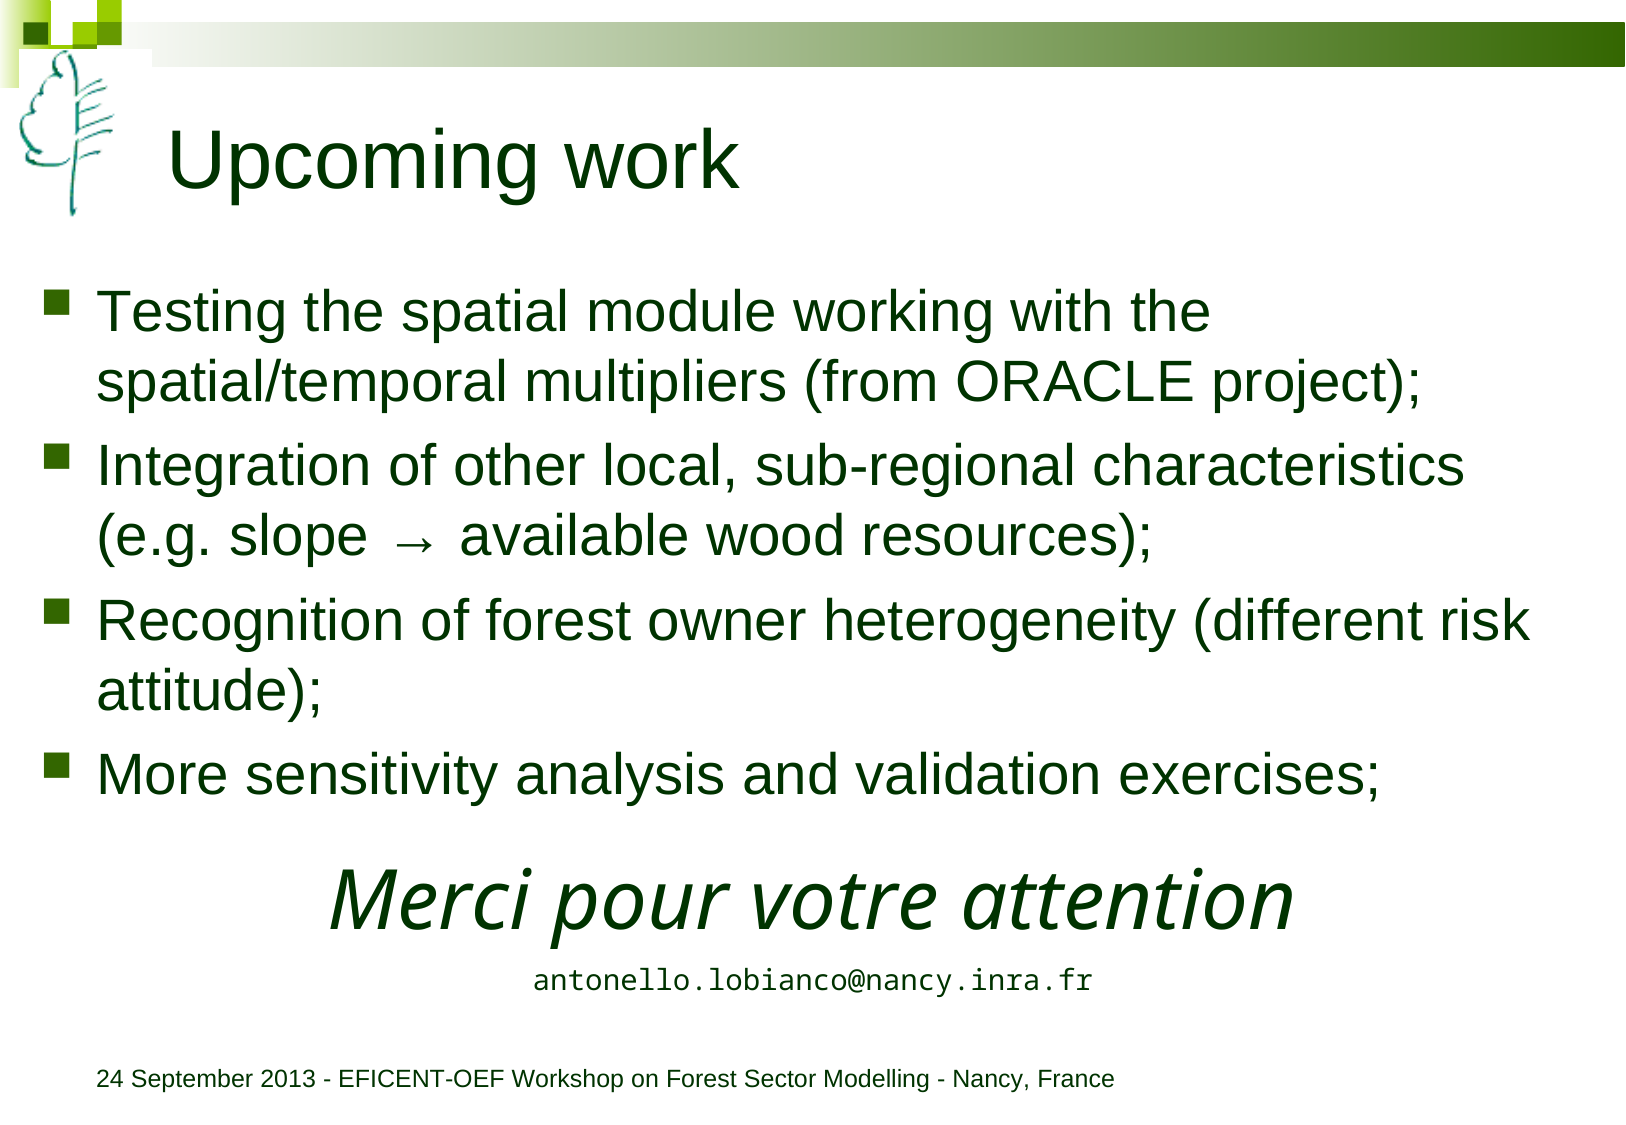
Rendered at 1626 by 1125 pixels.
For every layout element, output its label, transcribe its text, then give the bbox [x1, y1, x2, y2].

list Merci pour votre attention antonello.lobianco@nancy.inra.fr [28, 838, 1598, 1004]
picture [19, 49, 152, 220]
title Upcoming work [152, 97, 1548, 213]
list Testing the spatial module working with the spatial/temporal multipliers (from ORACLE project); Integration of other local, sub-regional characteristics (e.g. slope → available wood resources); Recognition of forest owner heterogeneity (different risk attitude); More sensitivity analysis and validation exercises; [25, 236, 1595, 815]
